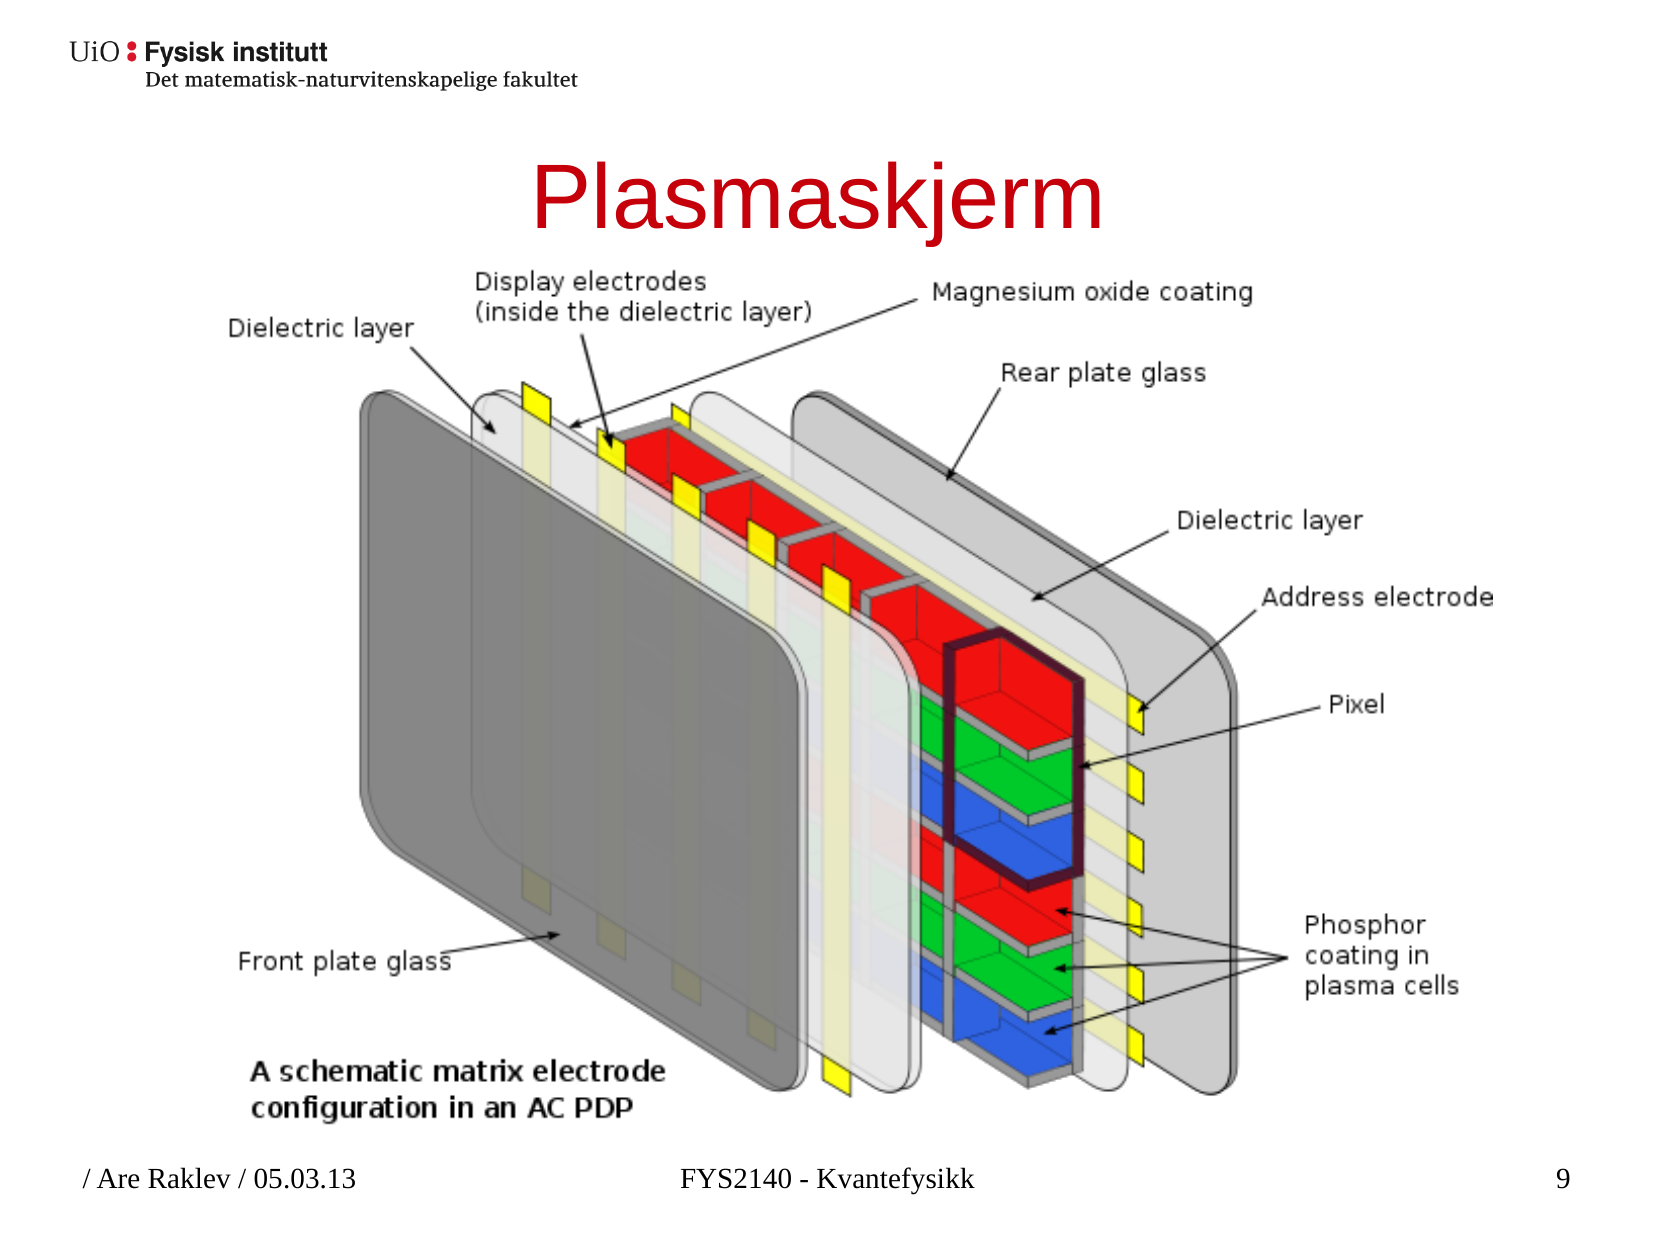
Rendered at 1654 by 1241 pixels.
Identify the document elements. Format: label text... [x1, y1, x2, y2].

title Plasmaskjerm [75, 92, 1564, 301]
picture [68, 37, 581, 93]
picture [198, 210, 1493, 1181]
